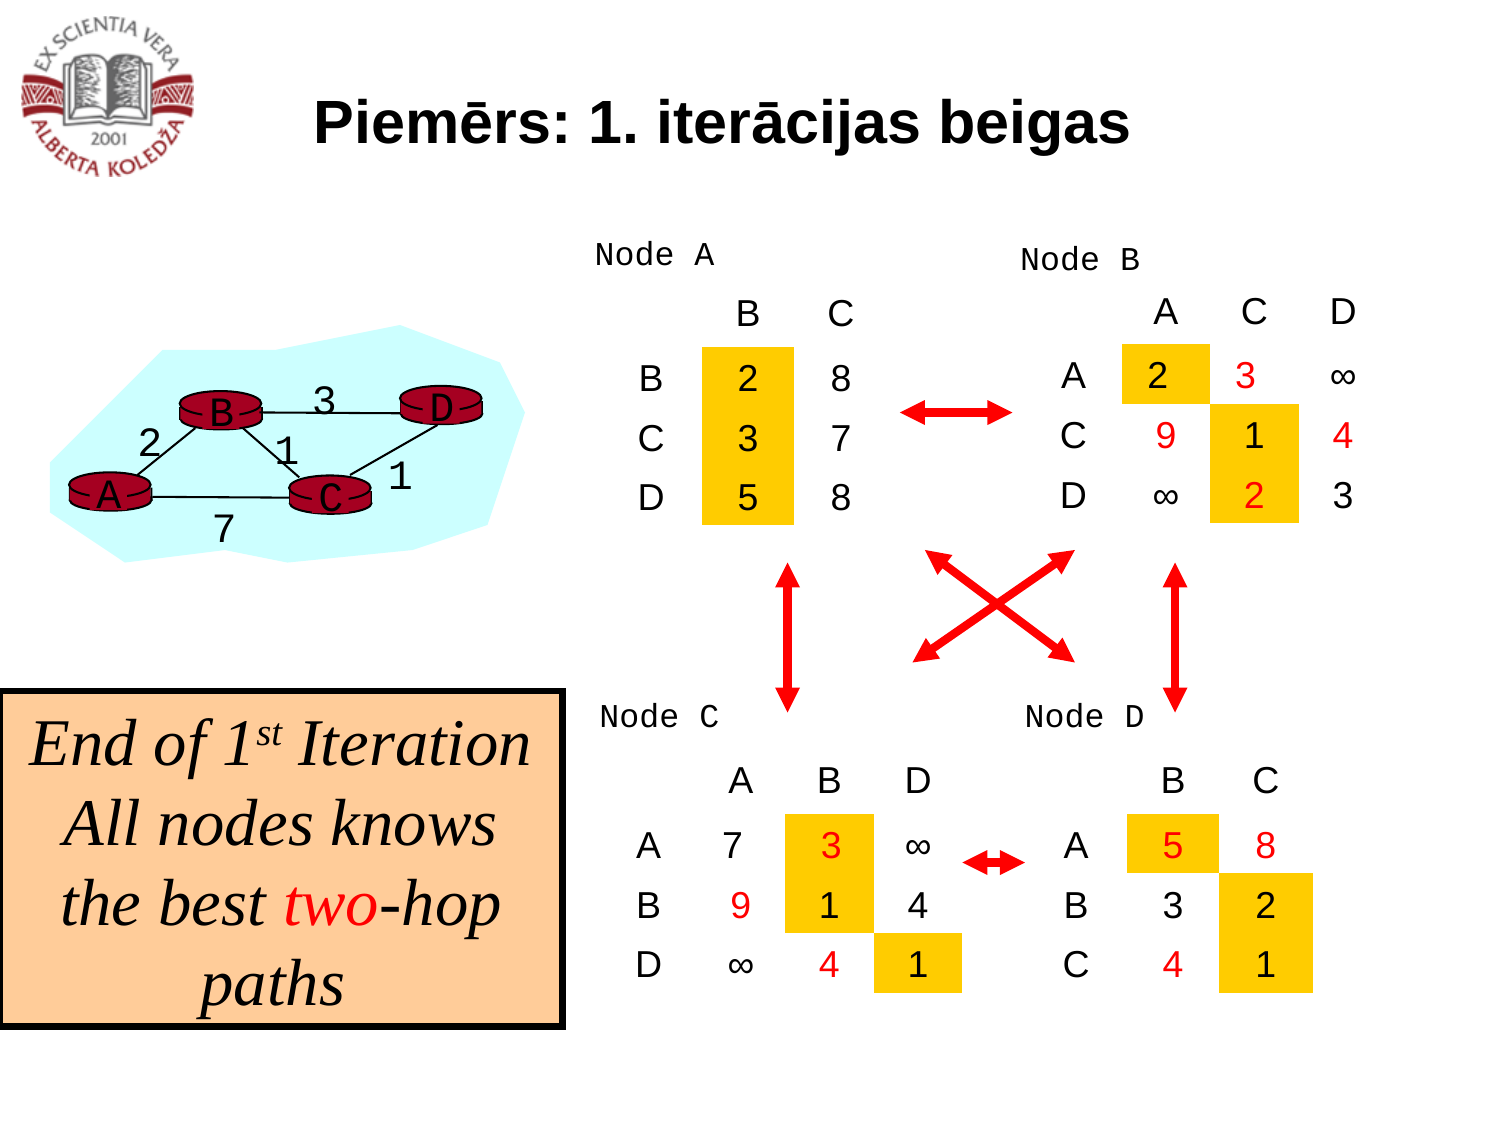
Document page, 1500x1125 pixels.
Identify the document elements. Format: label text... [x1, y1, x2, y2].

table_cell A [600, 814, 697, 873]
table_cell 4 [1127, 933, 1219, 993]
table_cell 4 [1299, 404, 1388, 463]
text_box 3 [297, 364, 352, 431]
table_cell A [1025, 344, 1122, 404]
table_cell A [1025, 814, 1127, 873]
table_header [1025, 280, 1122, 344]
table_cell 3 [1299, 463, 1388, 523]
table_header B [702, 282, 794, 347]
table_cell 4 [785, 933, 874, 993]
table_cell 1 [1210, 404, 1299, 463]
text_box 1 [259, 414, 315, 481]
table_cell 3 [1210, 344, 1299, 404]
text_box End of 1st Iteration All nodes knows the best two-hop paths [0, 691, 563, 1027]
table_cell D [1025, 463, 1122, 523]
table_cell 1 [785, 873, 874, 933]
table_cell 2 [1219, 873, 1313, 933]
title Piemērs: 1. iterācijas beigas [50, 62, 1374, 175]
table_cell B [1025, 873, 1127, 933]
table_cell 3 [785, 814, 874, 873]
table_cell 2 [1122, 344, 1210, 404]
picture [21, 16, 194, 177]
table_cell 9 [697, 873, 785, 933]
table_header D [874, 749, 962, 814]
table_header [600, 282, 702, 347]
table_cell 3 [702, 406, 794, 466]
table_cell 5 [702, 466, 794, 525]
table_cell 8 [794, 347, 887, 406]
table_cell 4 [874, 873, 962, 933]
text_box Node D [1009, 686, 1160, 742]
table_header B [1127, 749, 1219, 814]
table_cell ∞ [874, 814, 962, 873]
table_cell B [600, 873, 697, 933]
table_cell 2 [1210, 463, 1299, 523]
text_box 7 [196, 493, 252, 559]
table_cell 7 [794, 406, 887, 466]
table_header [600, 749, 697, 814]
table_cell 9 [1122, 404, 1210, 463]
table_cell D [600, 933, 697, 993]
text_box B [194, 377, 250, 444]
table_cell D [600, 466, 702, 525]
table_cell ∞ [1122, 463, 1210, 523]
table_cell 2 [702, 347, 794, 406]
table_cell 1 [1219, 933, 1313, 993]
table_header C [794, 282, 887, 347]
text_box [49, 324, 526, 563]
table_header C [1210, 280, 1299, 344]
text_box Node B [1005, 229, 1156, 285]
table_header D [1299, 280, 1388, 344]
table_cell B [600, 347, 702, 406]
text_box Node C [584, 686, 735, 742]
text_box A [81, 458, 137, 525]
table_cell C [1025, 933, 1127, 993]
table_header A [697, 749, 785, 814]
table_cell 7 [697, 814, 785, 873]
table_header A [1122, 280, 1210, 344]
text_box 1 [373, 439, 428, 506]
table_cell 1 [874, 933, 962, 993]
table_cell 8 [794, 466, 887, 525]
text_box D [414, 372, 470, 438]
text_box C [303, 461, 359, 528]
table_cell C [600, 406, 702, 466]
table_cell 5 [1127, 814, 1219, 873]
table_cell 8 [1219, 814, 1313, 873]
table_header C [1219, 749, 1313, 814]
text_box Node A [579, 224, 730, 280]
table_cell C [1025, 404, 1122, 463]
table_cell ∞ [1299, 344, 1388, 404]
table_header [1025, 749, 1127, 814]
table_header B [785, 749, 874, 814]
table_cell ∞ [697, 933, 785, 993]
text_box 2 [122, 406, 178, 473]
table_cell 3 [1127, 873, 1219, 933]
